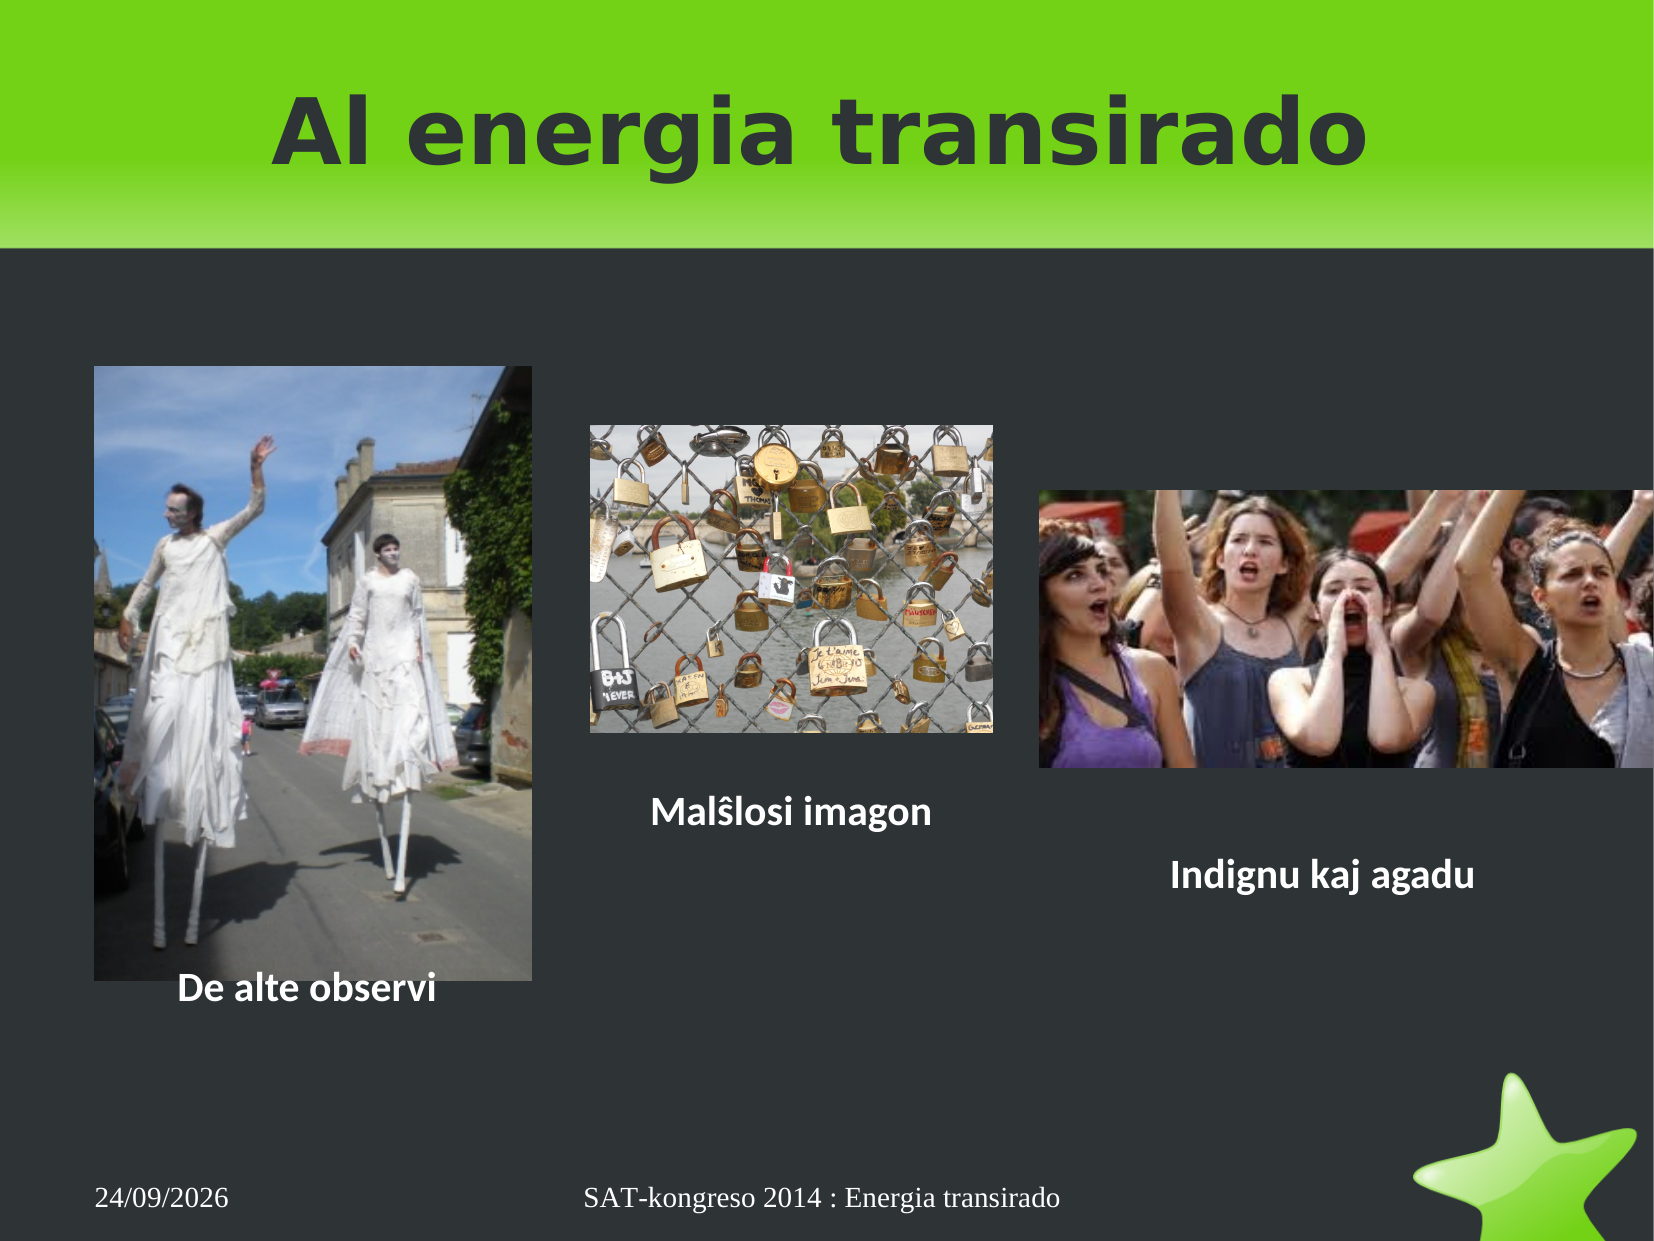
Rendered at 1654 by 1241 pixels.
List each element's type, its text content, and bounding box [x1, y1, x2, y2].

text_box Malŝlosi imagon [625, 787, 957, 886]
text_box Indignu kaj agadu [1074, 850, 1571, 917]
title Al energia transirado [76, 29, 1565, 237]
picture [0, 0, 1654, 1241]
text_box De alte observi [153, 963, 461, 1029]
